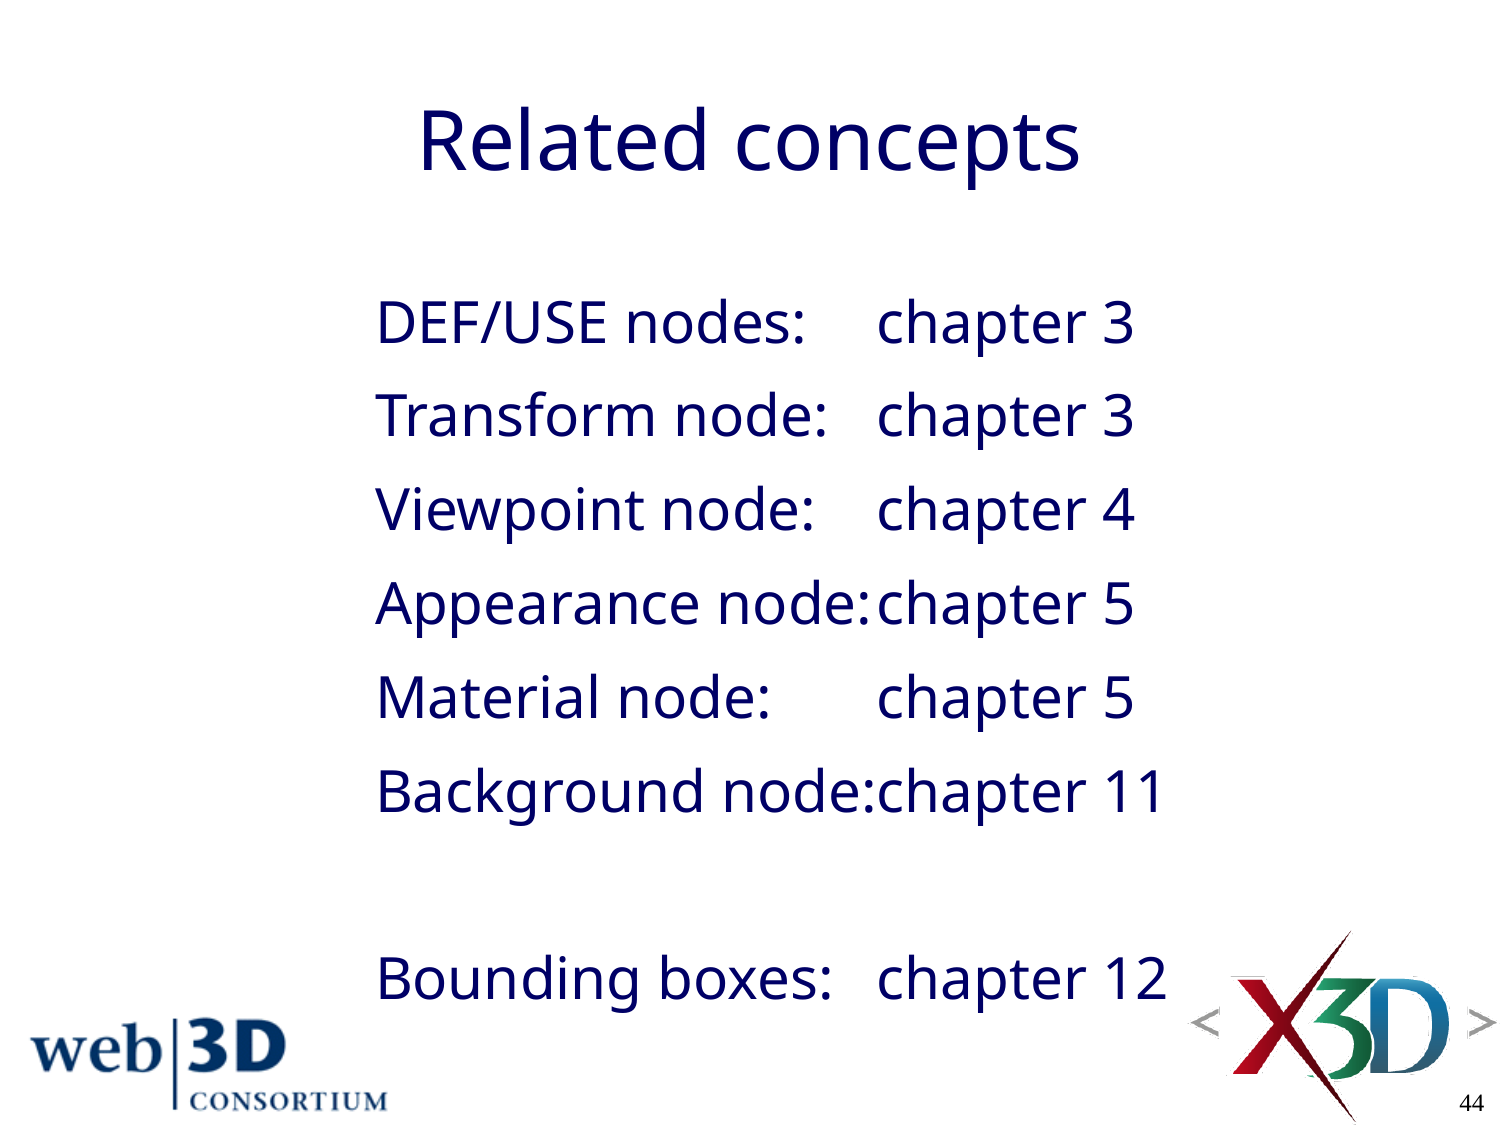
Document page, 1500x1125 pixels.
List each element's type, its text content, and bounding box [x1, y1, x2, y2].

picture [12, 1009, 413, 1121]
picture [1187, 926, 1500, 1125]
title Related concepts [112, 44, 1388, 232]
list DEF/USE nodes: chapter 3 Transform node: chapter 3 Viewpoint node: chapter 4 Appearance node: chapter 5 Material node: chapter 5 Background node: chapter 11 Bounding boxes: chapter 12 [375, 280, 1425, 1024]
